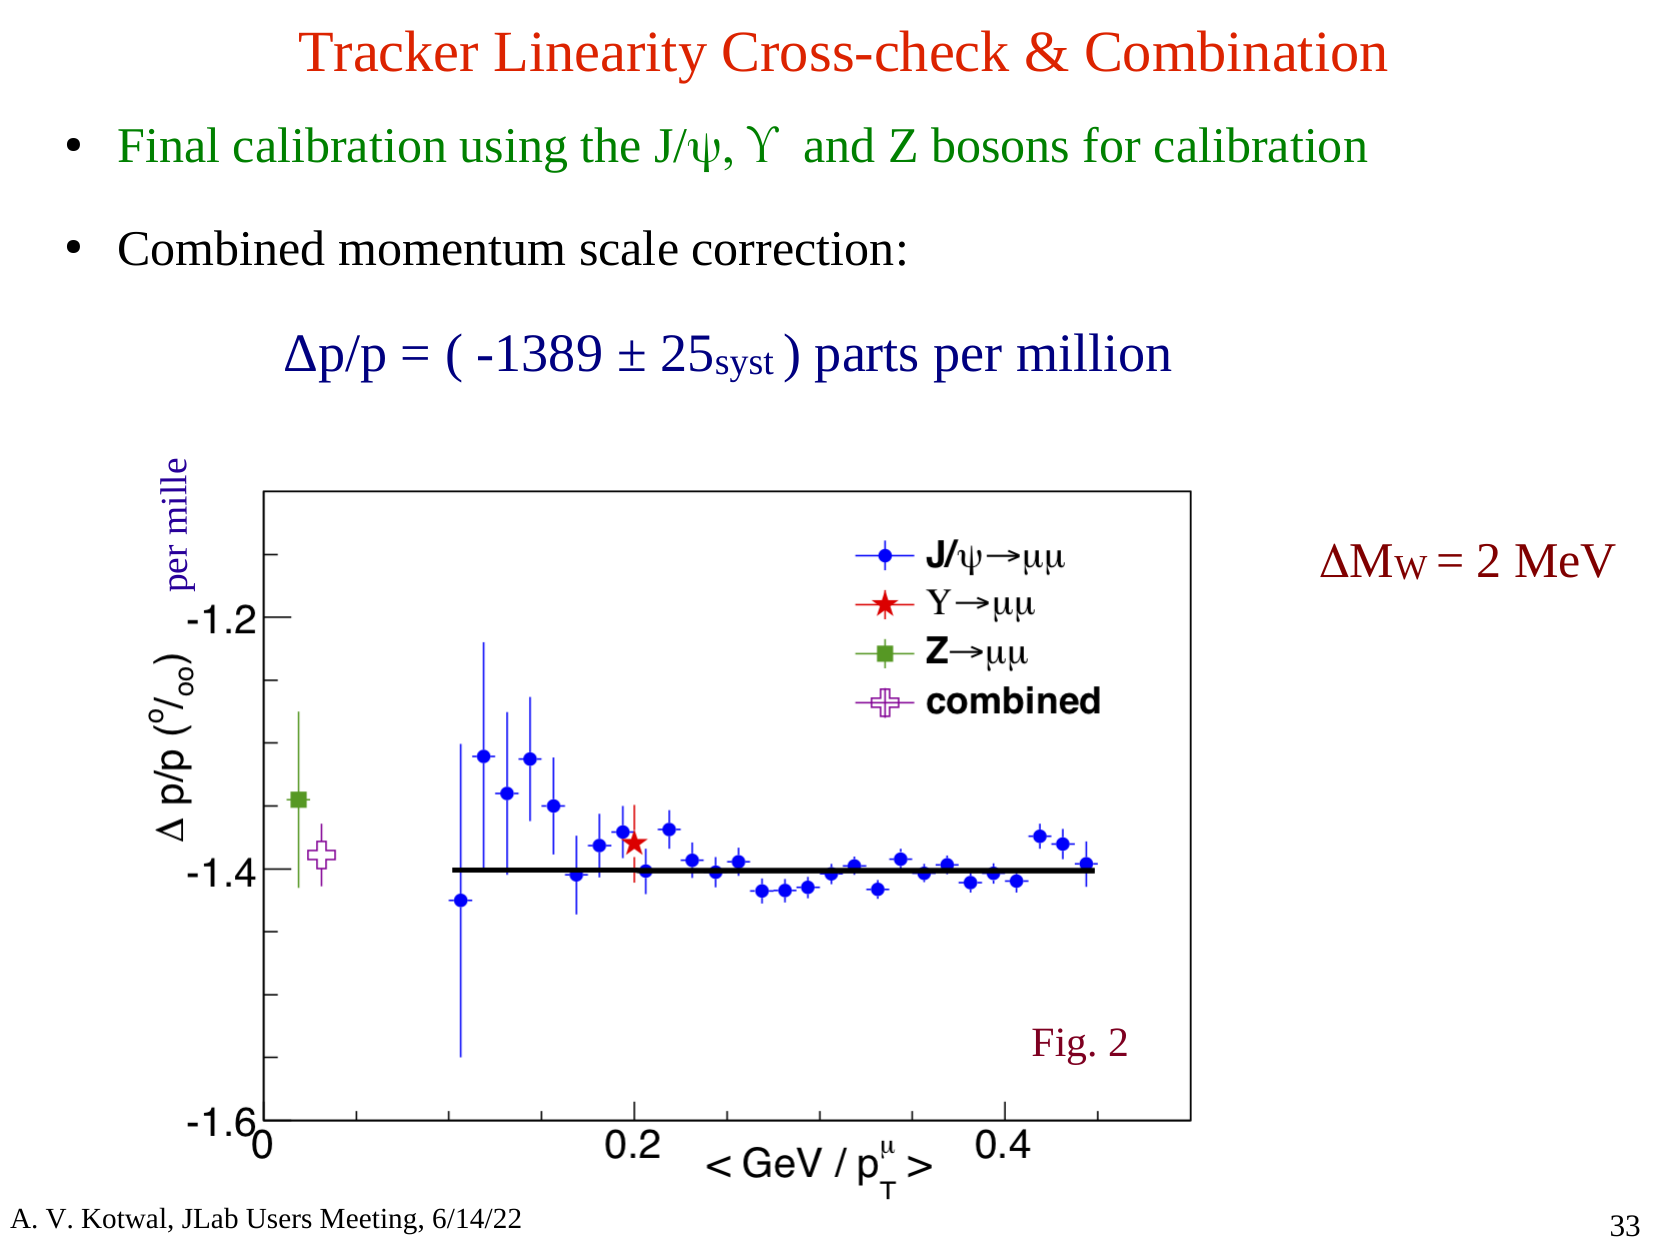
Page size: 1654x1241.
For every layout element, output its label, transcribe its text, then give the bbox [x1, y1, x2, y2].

text_box Fig. 2 [1031, 1019, 1129, 1066]
picture [136, 406, 1318, 1207]
list Final calibration using the J/ψ, ϒ and Z bosons for calibration Combined momentum scale correction: Δp/p = ( -1389 ± 25syst ) parts per million [46, 118, 1654, 424]
text_box ΔMW = 2 MeV [1318, 532, 1654, 668]
title Tracker Linearity Cross-check & Combination [133, 0, 1540, 106]
text_box per mille [150, 275, 213, 594]
